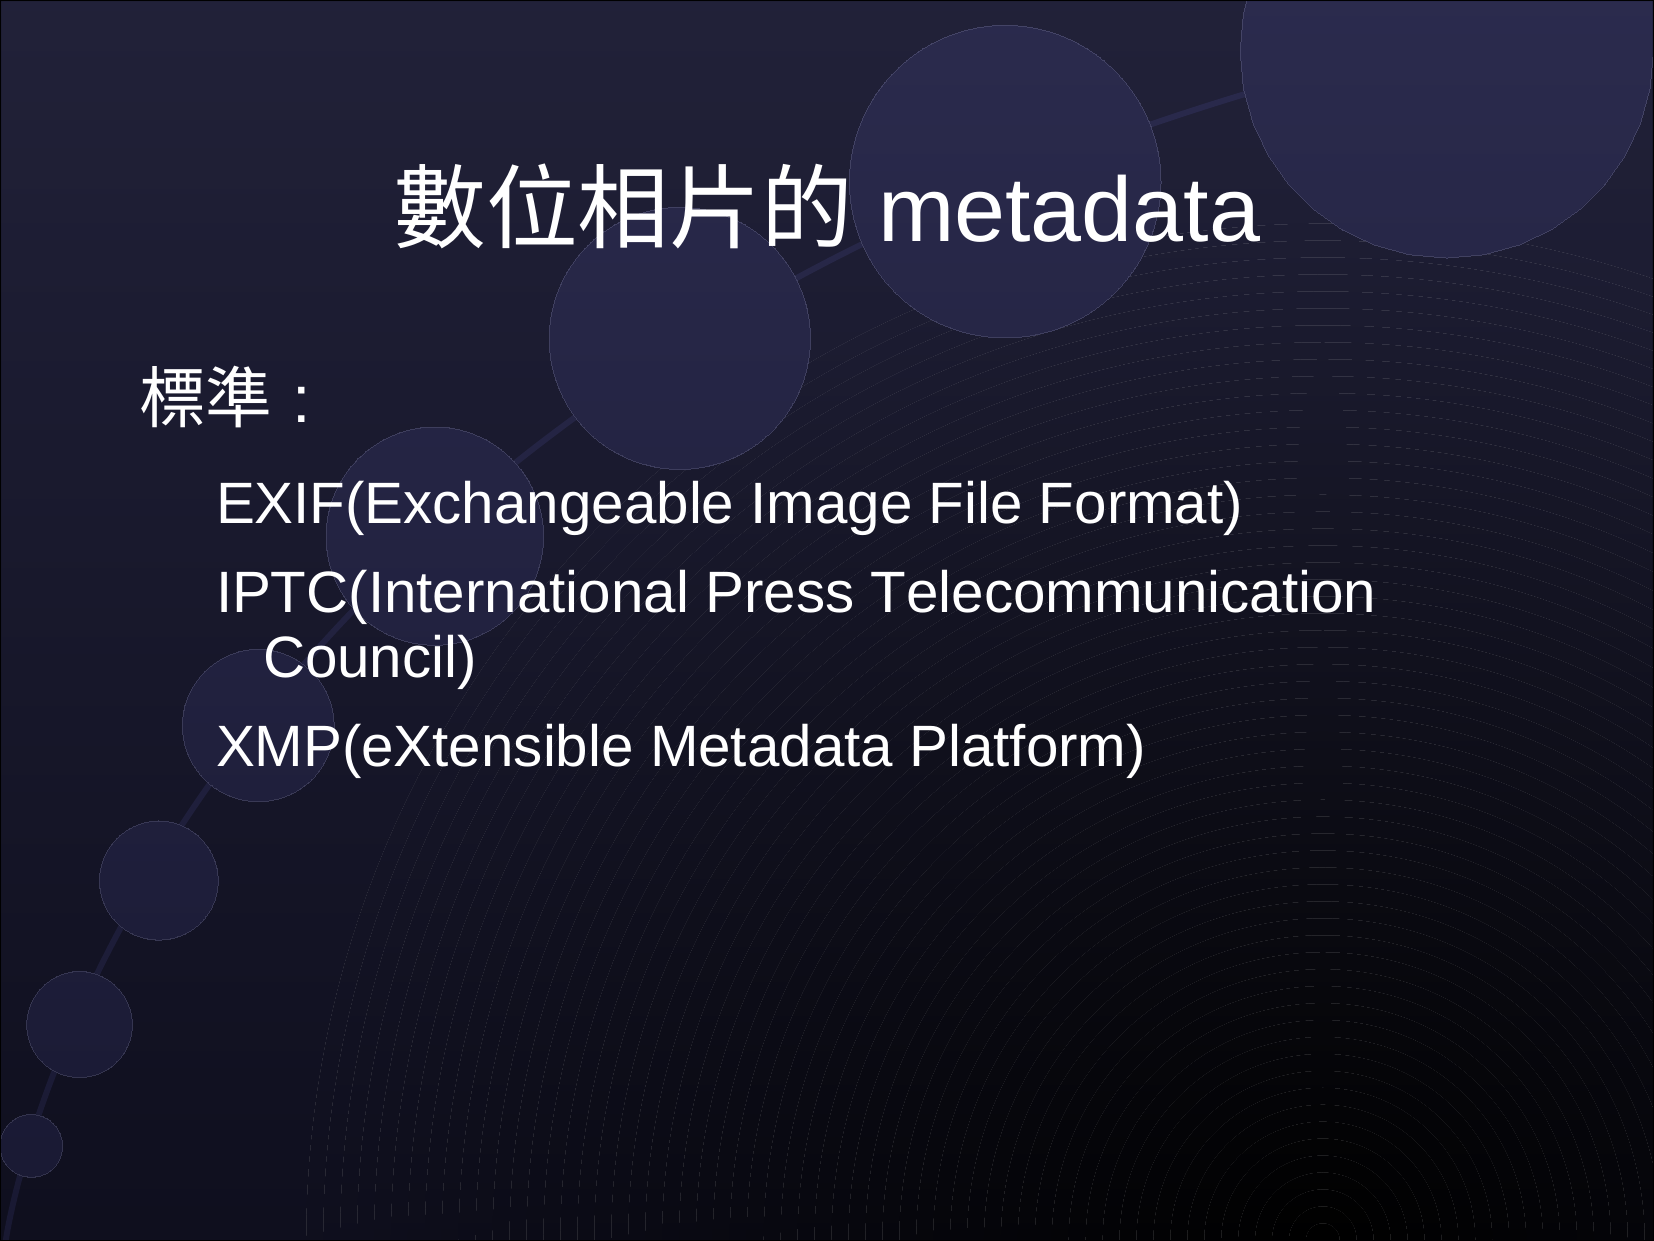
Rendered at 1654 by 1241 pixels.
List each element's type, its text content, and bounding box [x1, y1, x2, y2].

title 數位相片的metadata [121, 102, 1534, 311]
list 標準: EXIF(Exchangeable Image File Format) IPTC(International Press Telecommunication Council) XMP(eXtensible Metadata Platform) [121, 344, 1534, 1127]
